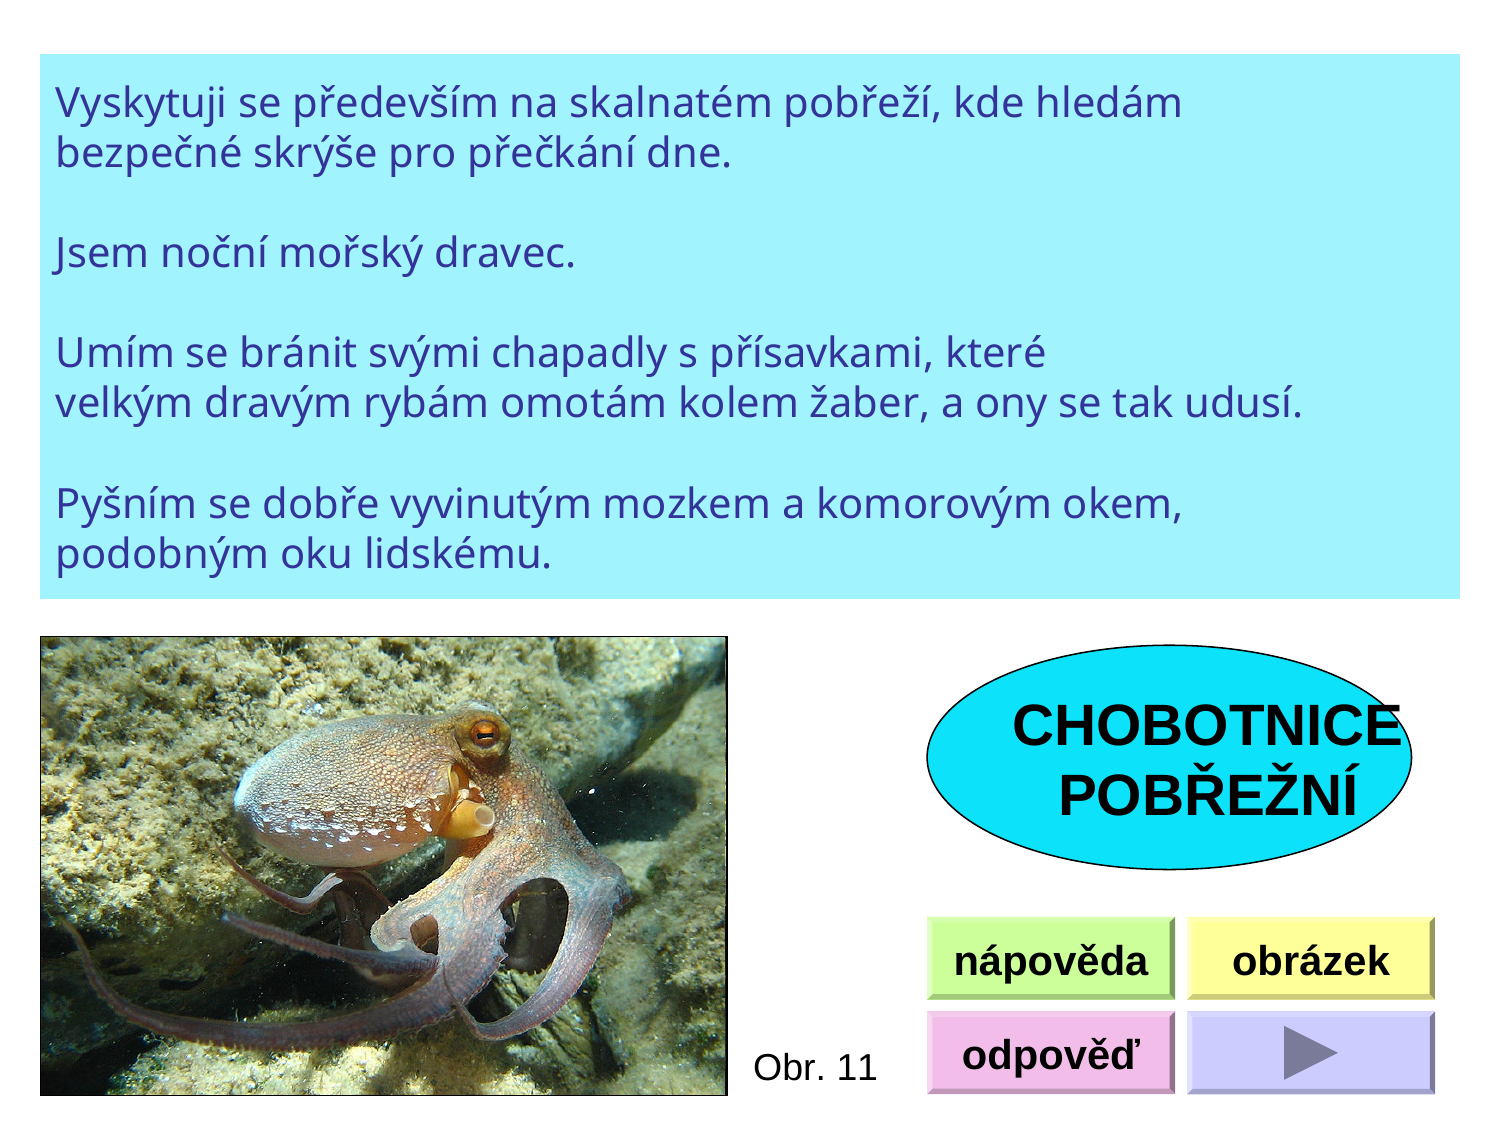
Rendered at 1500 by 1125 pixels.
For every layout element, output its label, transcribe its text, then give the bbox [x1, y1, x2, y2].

text_box [1188, 1011, 1436, 1095]
text_box CHOBOTNICE POBŘEŽNÍ [927, 645, 1412, 870]
text_box obrázek [1193, 923, 1429, 994]
text_box nápověda [933, 923, 1169, 994]
text_box Obr. 11 [738, 1034, 904, 1096]
picture [41, 637, 727, 1095]
text_box Vyskytuji se především na skalnatém pobřeží, kde hledám bezpečné skrýše pro přečkání dne. Jsem noční mořský dravec. Umím se bránit svými chapadly s přísavkami, které velkým dravým rybám omotám kolem žaber, a ony se tak udusí. Pyšním se dobře vyvinutým mozkem a komorovým okem, podobným oku lidskému. [41, 54, 1459, 598]
text_box odpověď [933, 1017, 1169, 1088]
